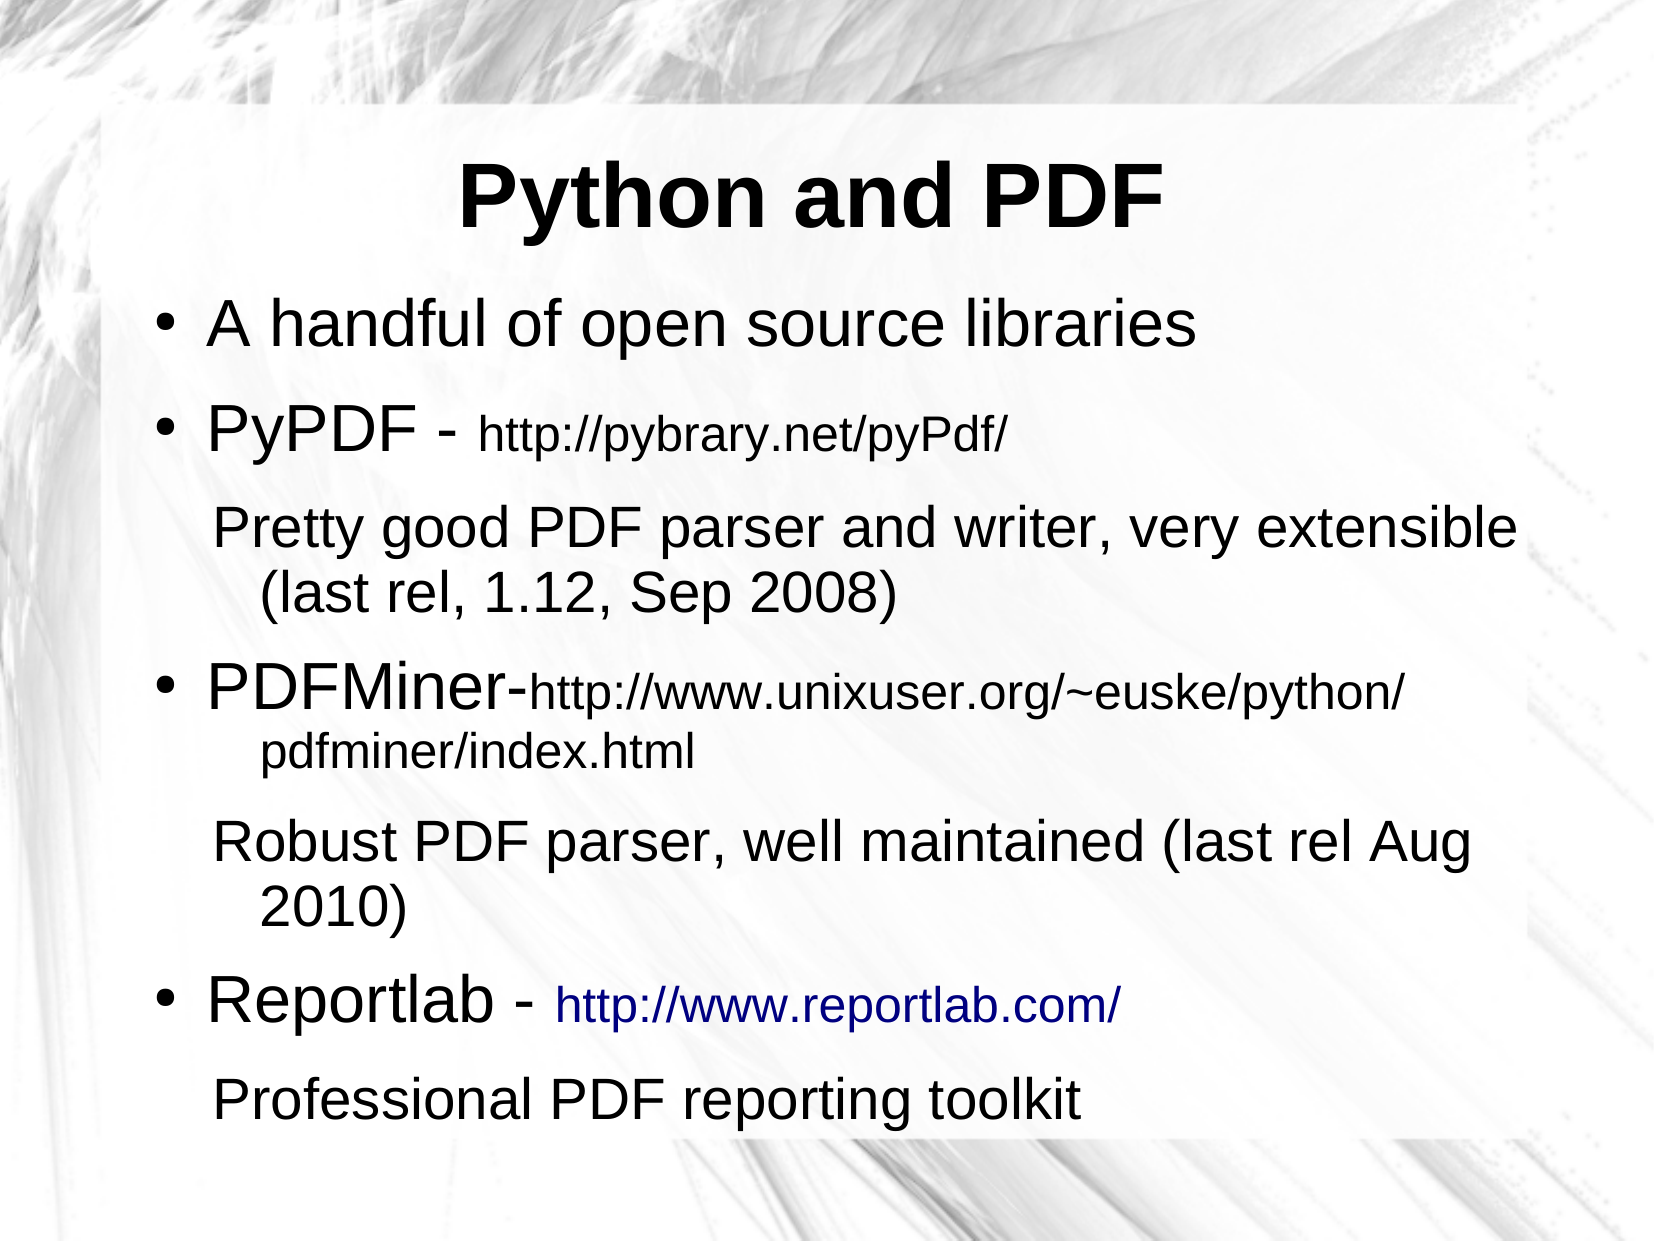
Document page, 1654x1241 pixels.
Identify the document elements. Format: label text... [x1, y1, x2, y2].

title Python and PDF [118, 112, 1506, 281]
list A handful of open source libraries PyPDF - http://pybrary.net/pyPdf/ Pretty good PDF parser and writer, very extensible (last rel, 1.12, Sep 2008) PDFMiner-http://www.unixuser.org/~euske/python/pdfminer/index.html Robust PDF parser, well maintained (last rel Aug 2010) Reportlab - http://www.reportlab.com/ Professional PDF reporting toolkit [118, 286, 1571, 1188]
picture [0, 0, 1654, 1241]
